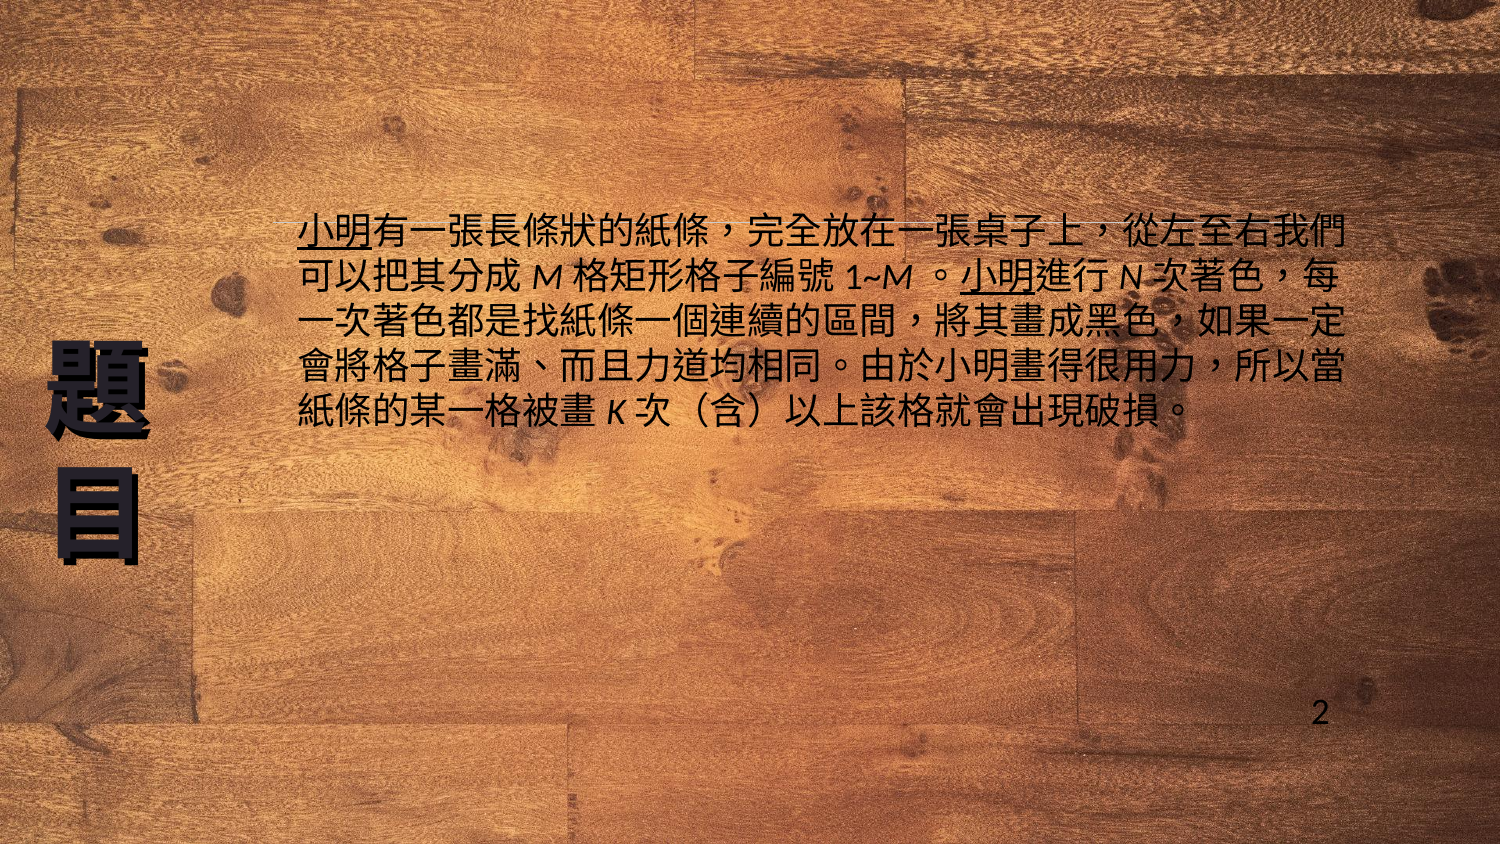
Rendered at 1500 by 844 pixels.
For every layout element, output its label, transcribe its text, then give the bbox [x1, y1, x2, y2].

text_box 2 [1295, 672, 1386, 737]
title 題 目 [28, 306, 210, 552]
text_box [241, 184, 1404, 291]
text_box 小明有一張長條狀的紙條，完全放在一張桌子上，從左至右我們可以把其分成M格矩形格子編號1~M。小明進行N次著色，每一次著色都是找紙條一個連續的區間，將其畫成黑色，如果一定會將格子畫滿、而且力道均相同。由於小明畫得很用力，所以當紙條的某一格被畫K次（含）以上該格就會出現破損。 [282, 199, 1386, 533]
